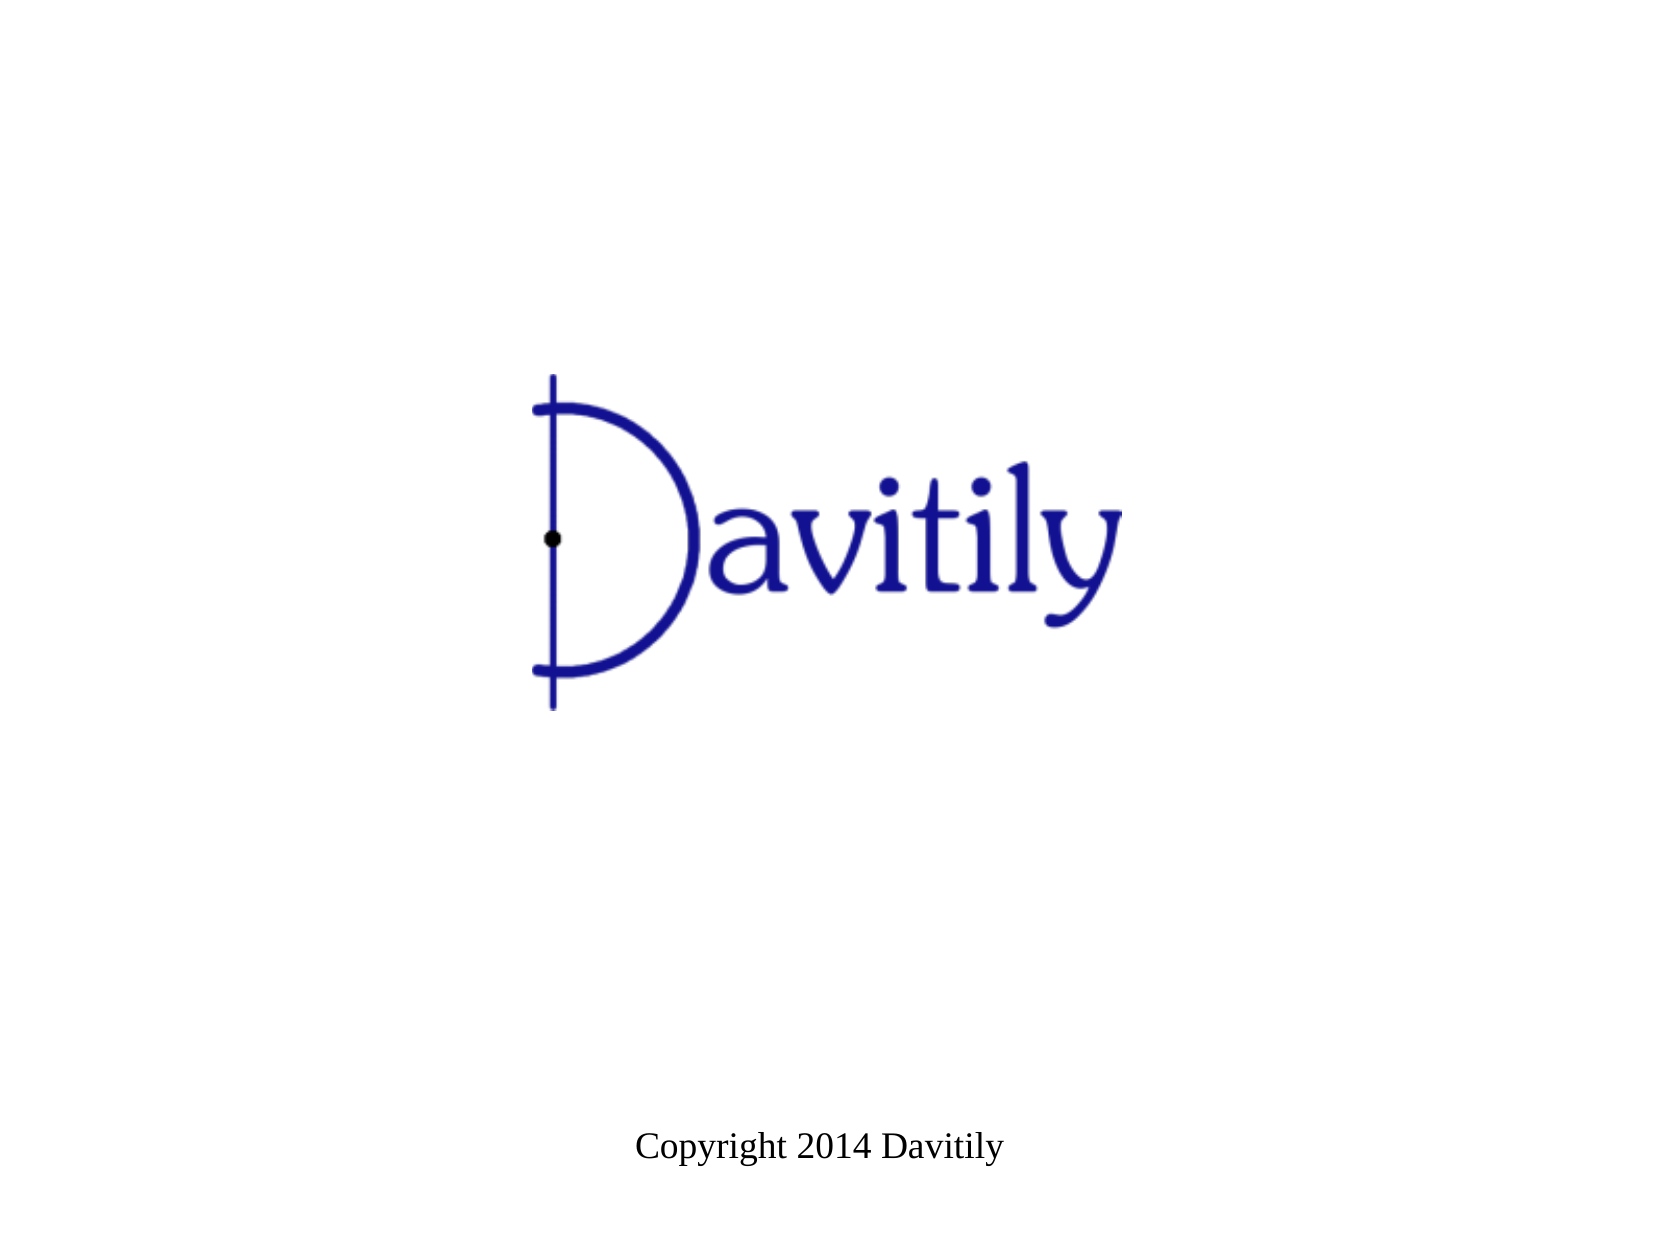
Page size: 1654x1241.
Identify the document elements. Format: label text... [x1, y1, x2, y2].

picture [532, 374, 1122, 711]
text_box Copyright 2014 Davitily [620, 1117, 1020, 1175]
